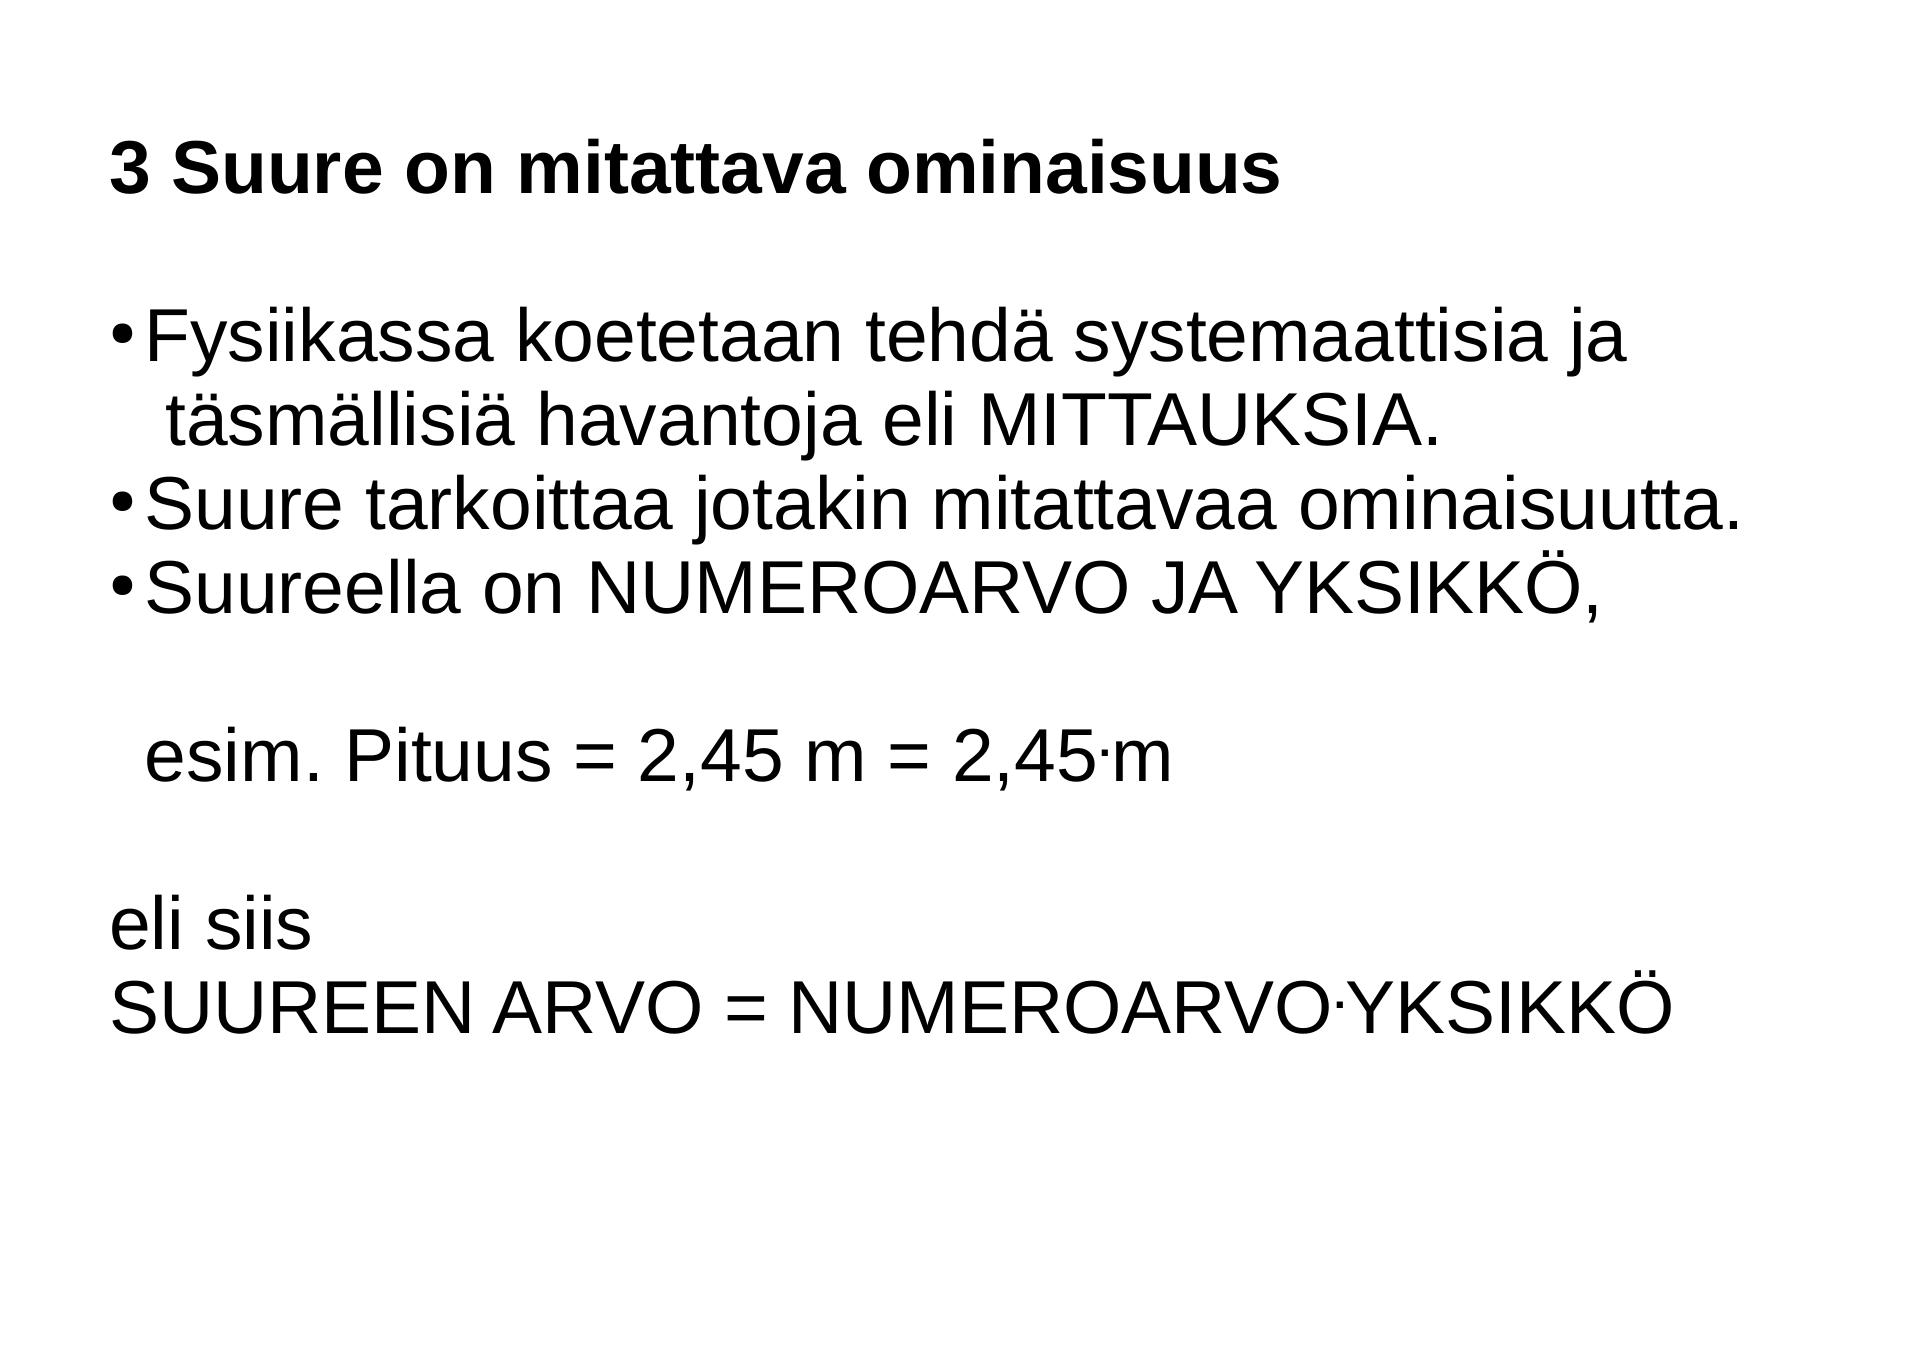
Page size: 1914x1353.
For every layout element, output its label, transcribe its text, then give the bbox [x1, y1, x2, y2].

text_box 3 Suure on mitattava ominaisuus Fysiikassa koetetaan tehdä systemaattisia ja täsmällisiä havantoja eli MITTAUKSIA. Suure tarkoittaa jotakin mitattavaa ominaisuutta. Suureella on NUMEROARVO JA YKSIKKÖ, esim. Pituus = 2,45 m = 2,45.m eli siis SUUREEN ARVO = NUMEROARVO.YKSIKKÖ [94, 118, 1856, 1128]
